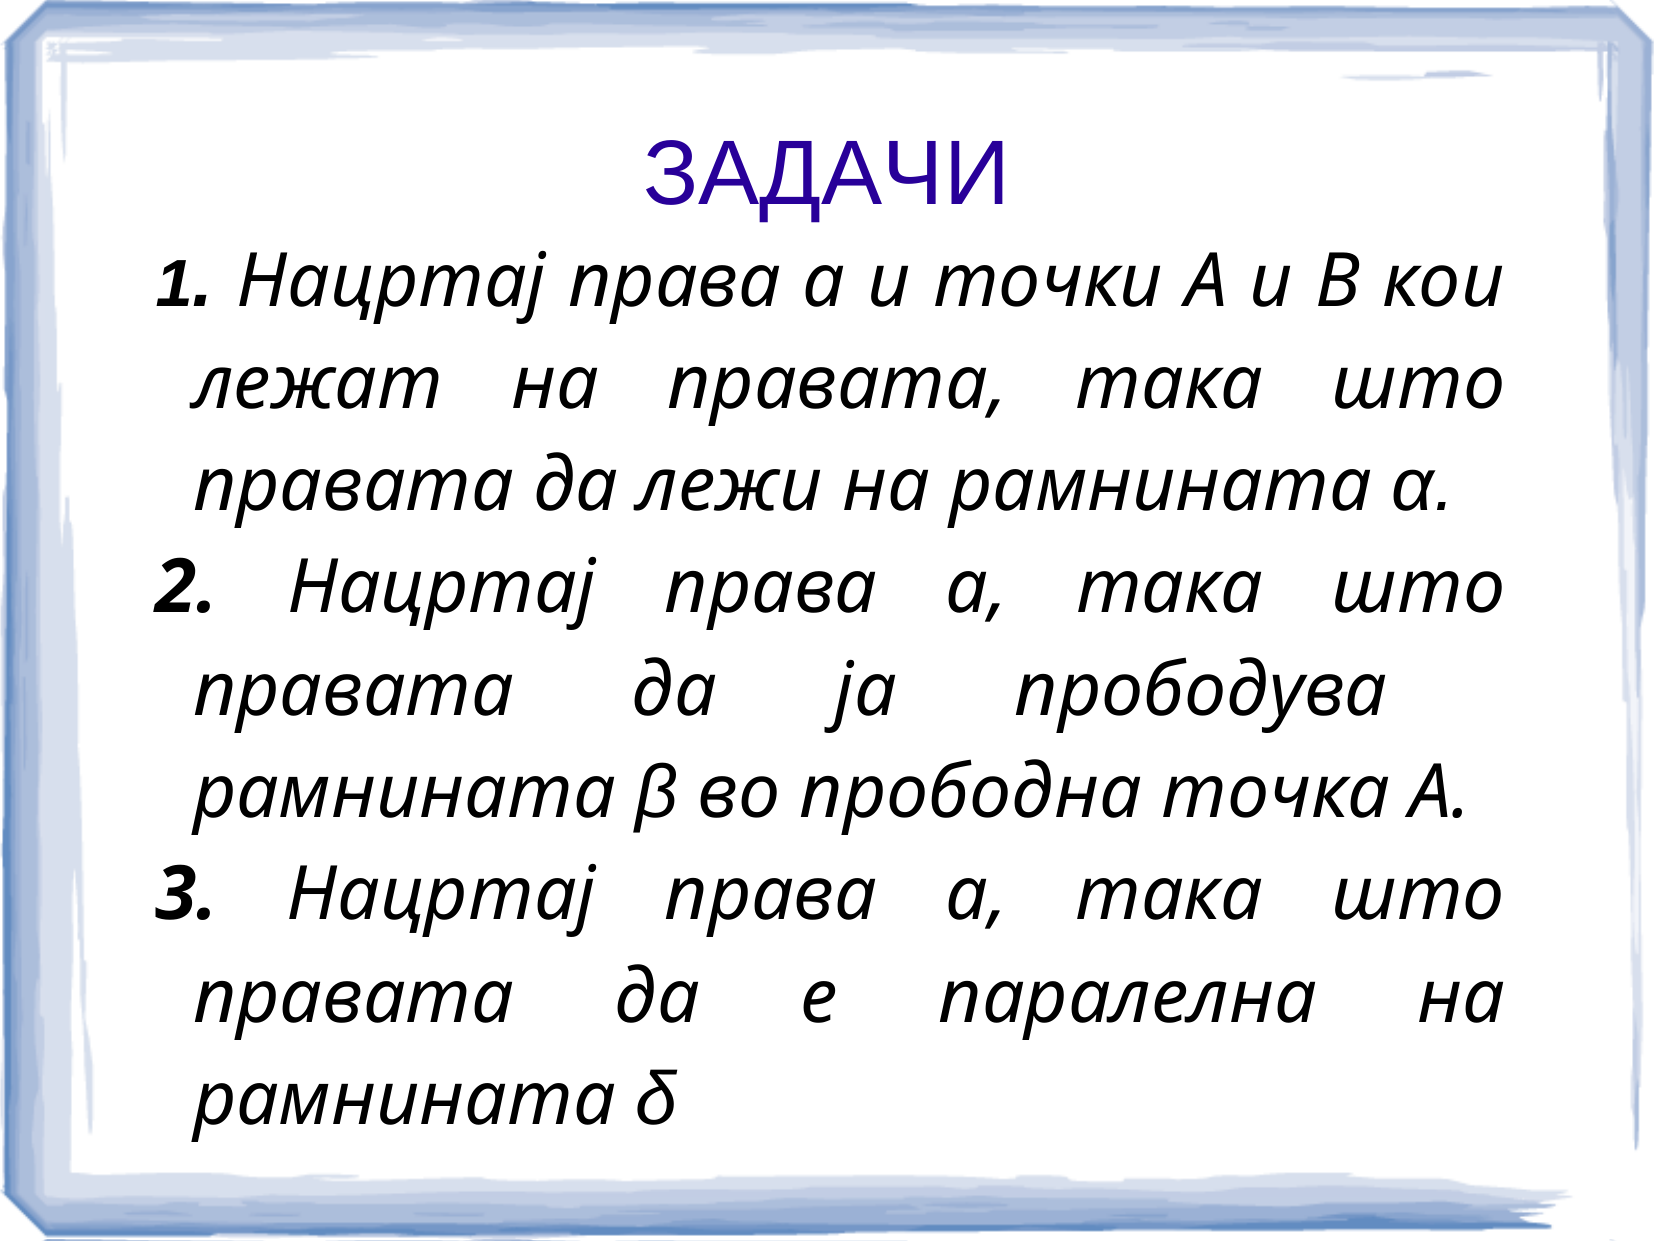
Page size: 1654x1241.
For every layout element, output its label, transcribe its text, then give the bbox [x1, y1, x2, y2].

subtitle 1. Нацртај права а и точки А и В кои лежат на правата, така што правата да лежи на рамнината α. 2. Нацртај права а, така што правата да ја прободува рамнината β во прободна точка А. 3. Нацртај права а, така што правата да е паралелна на рамнината δ [118, 236, 1506, 1136]
picture [0, 0, 1654, 1241]
title ЗАДАЧИ [118, 95, 1536, 250]
